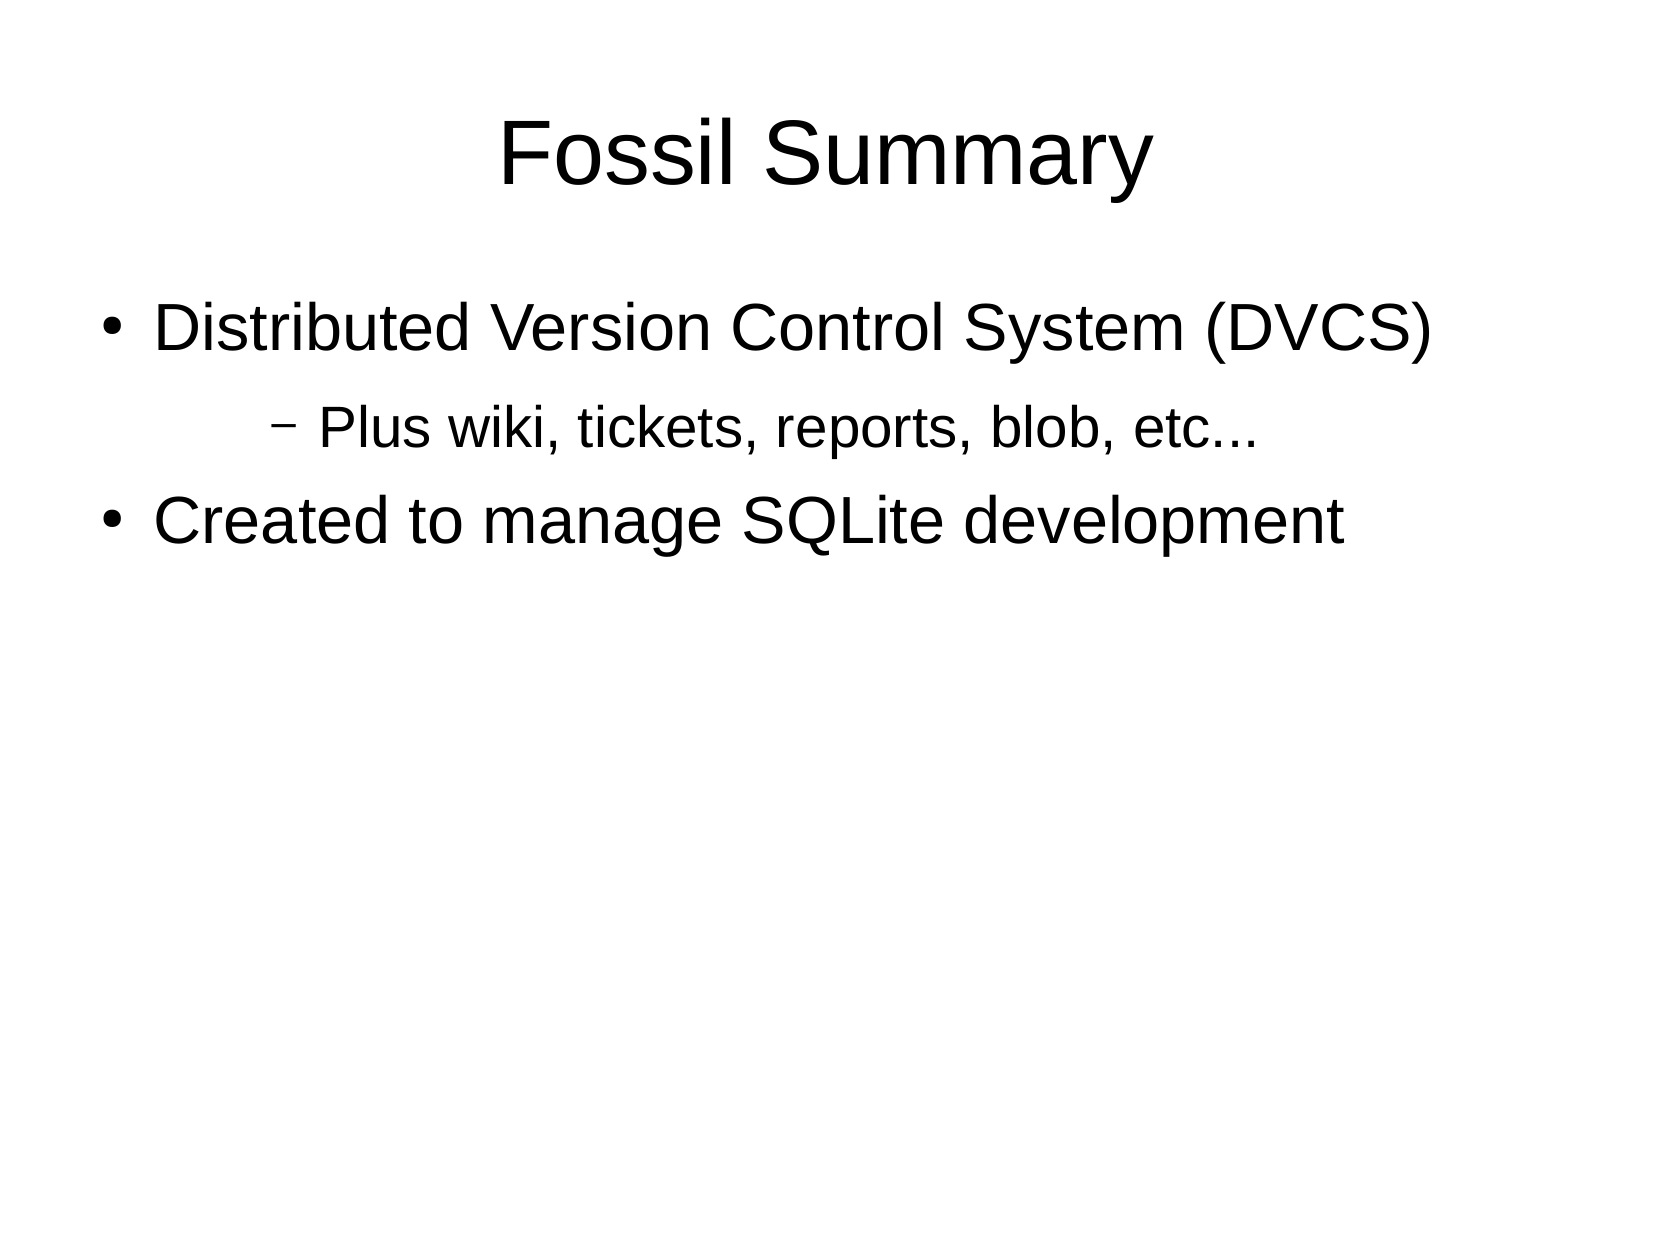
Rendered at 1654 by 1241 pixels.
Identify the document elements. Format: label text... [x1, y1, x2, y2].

title Fossil Summary [82, 49, 1571, 257]
list Distributed Version Control System (DVCS) Plus wiki, tickets, reports, blob, etc... Created to manage SQLite development [82, 290, 1571, 1010]
